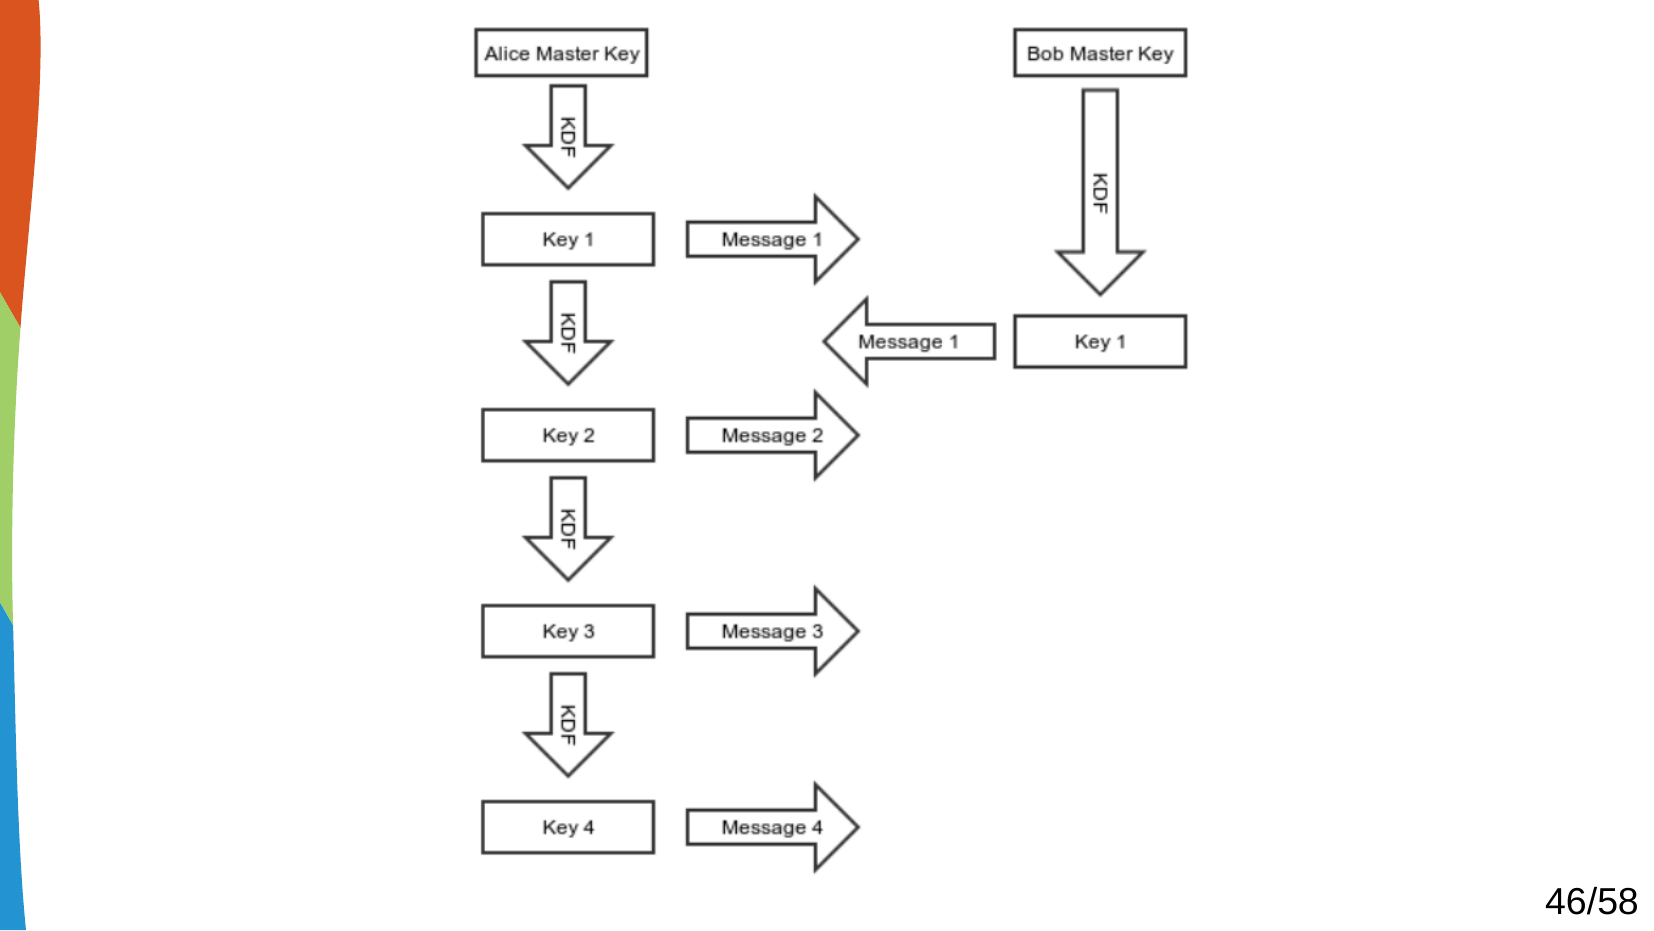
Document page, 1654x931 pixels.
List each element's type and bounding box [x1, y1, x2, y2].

picture [344, 4, 1309, 890]
